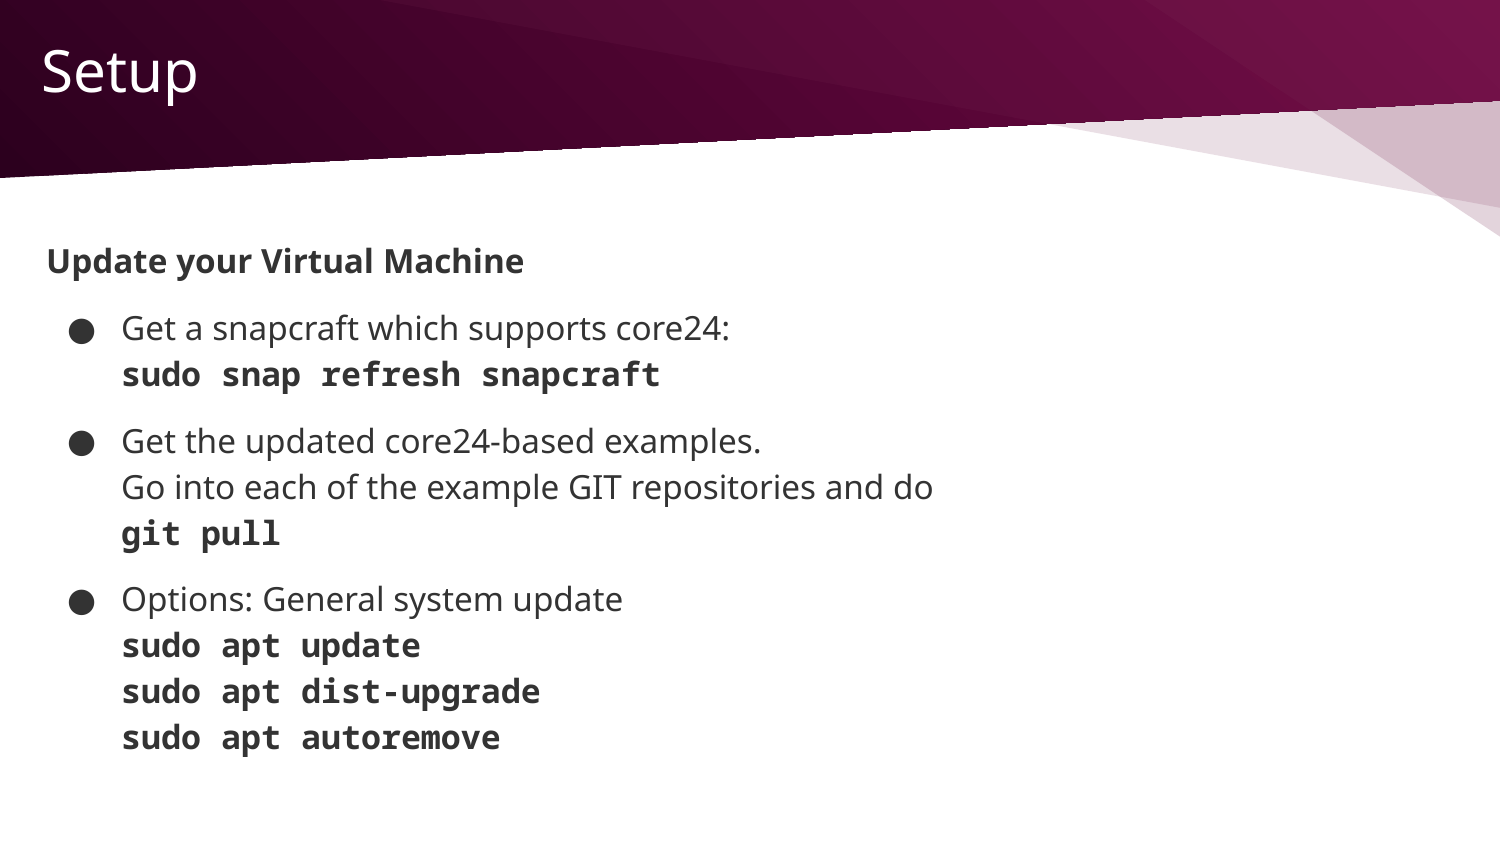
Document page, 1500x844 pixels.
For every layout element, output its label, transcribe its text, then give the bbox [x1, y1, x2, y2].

list Update your Virtual Machine Get a snapcraft which supports core24: sudo snap refresh snapcraft Get the updated core24-based examples. Go into each of the example GIT repositories and do git pull Options: General system update sudo apt update sudo apt dist-upgrade sudo apt autoremove [35, 229, 1324, 789]
title Setup [41, 5, 1336, 134]
